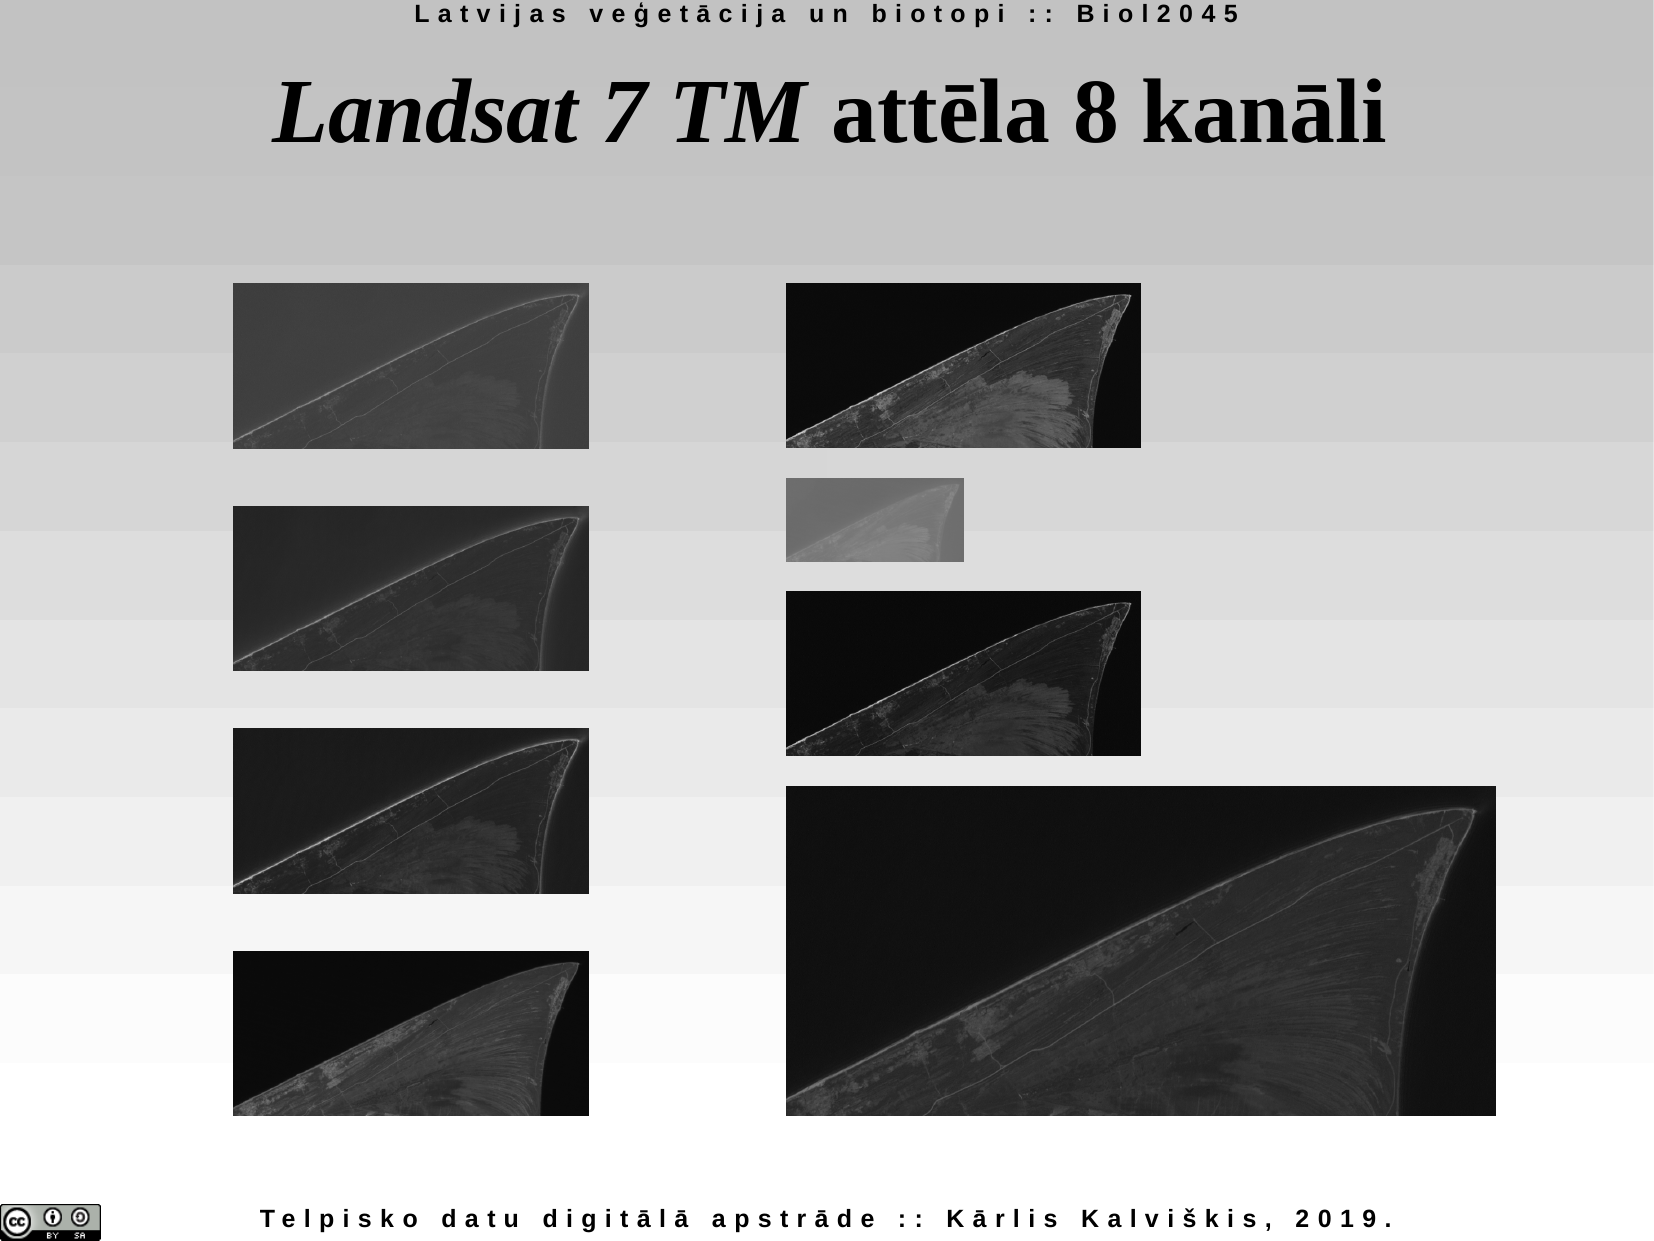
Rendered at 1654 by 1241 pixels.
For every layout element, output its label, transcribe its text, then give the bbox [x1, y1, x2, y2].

picture [0, 0, 1654, 1241]
title Landsat 7 TM attēla 8 kanāli [34, 61, 1626, 296]
